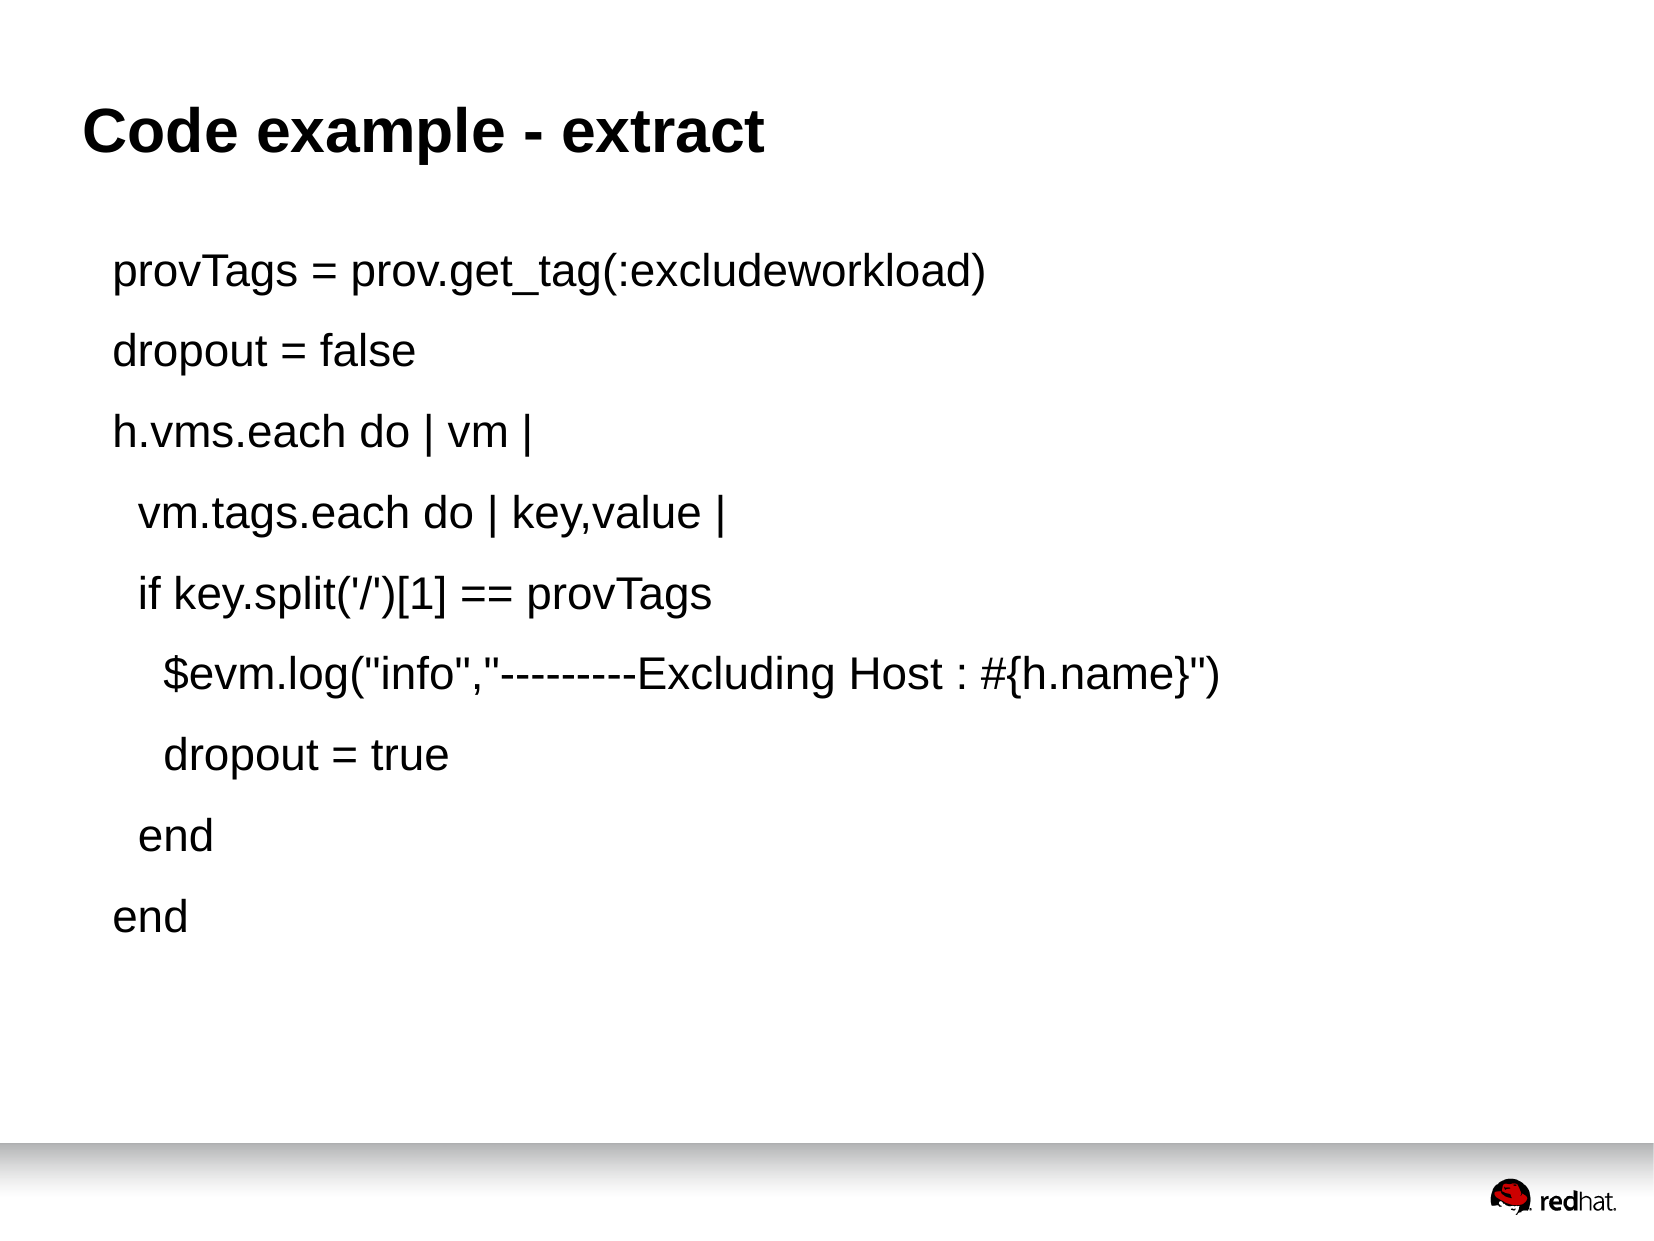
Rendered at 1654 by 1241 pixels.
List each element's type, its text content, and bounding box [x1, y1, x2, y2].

list provTags = prov.get_tag(:excludeworkload) dropout = false h.vms.each do | vm | vm.tags.each do | key,value | if key.split('/')[1] == provTags $evm.log("info","---------Excluding Host : #{h.name}") dropout = true end end [86, 244, 1576, 1039]
title Code example - extract [82, 37, 1571, 225]
picture [0, 1143, 1654, 1241]
